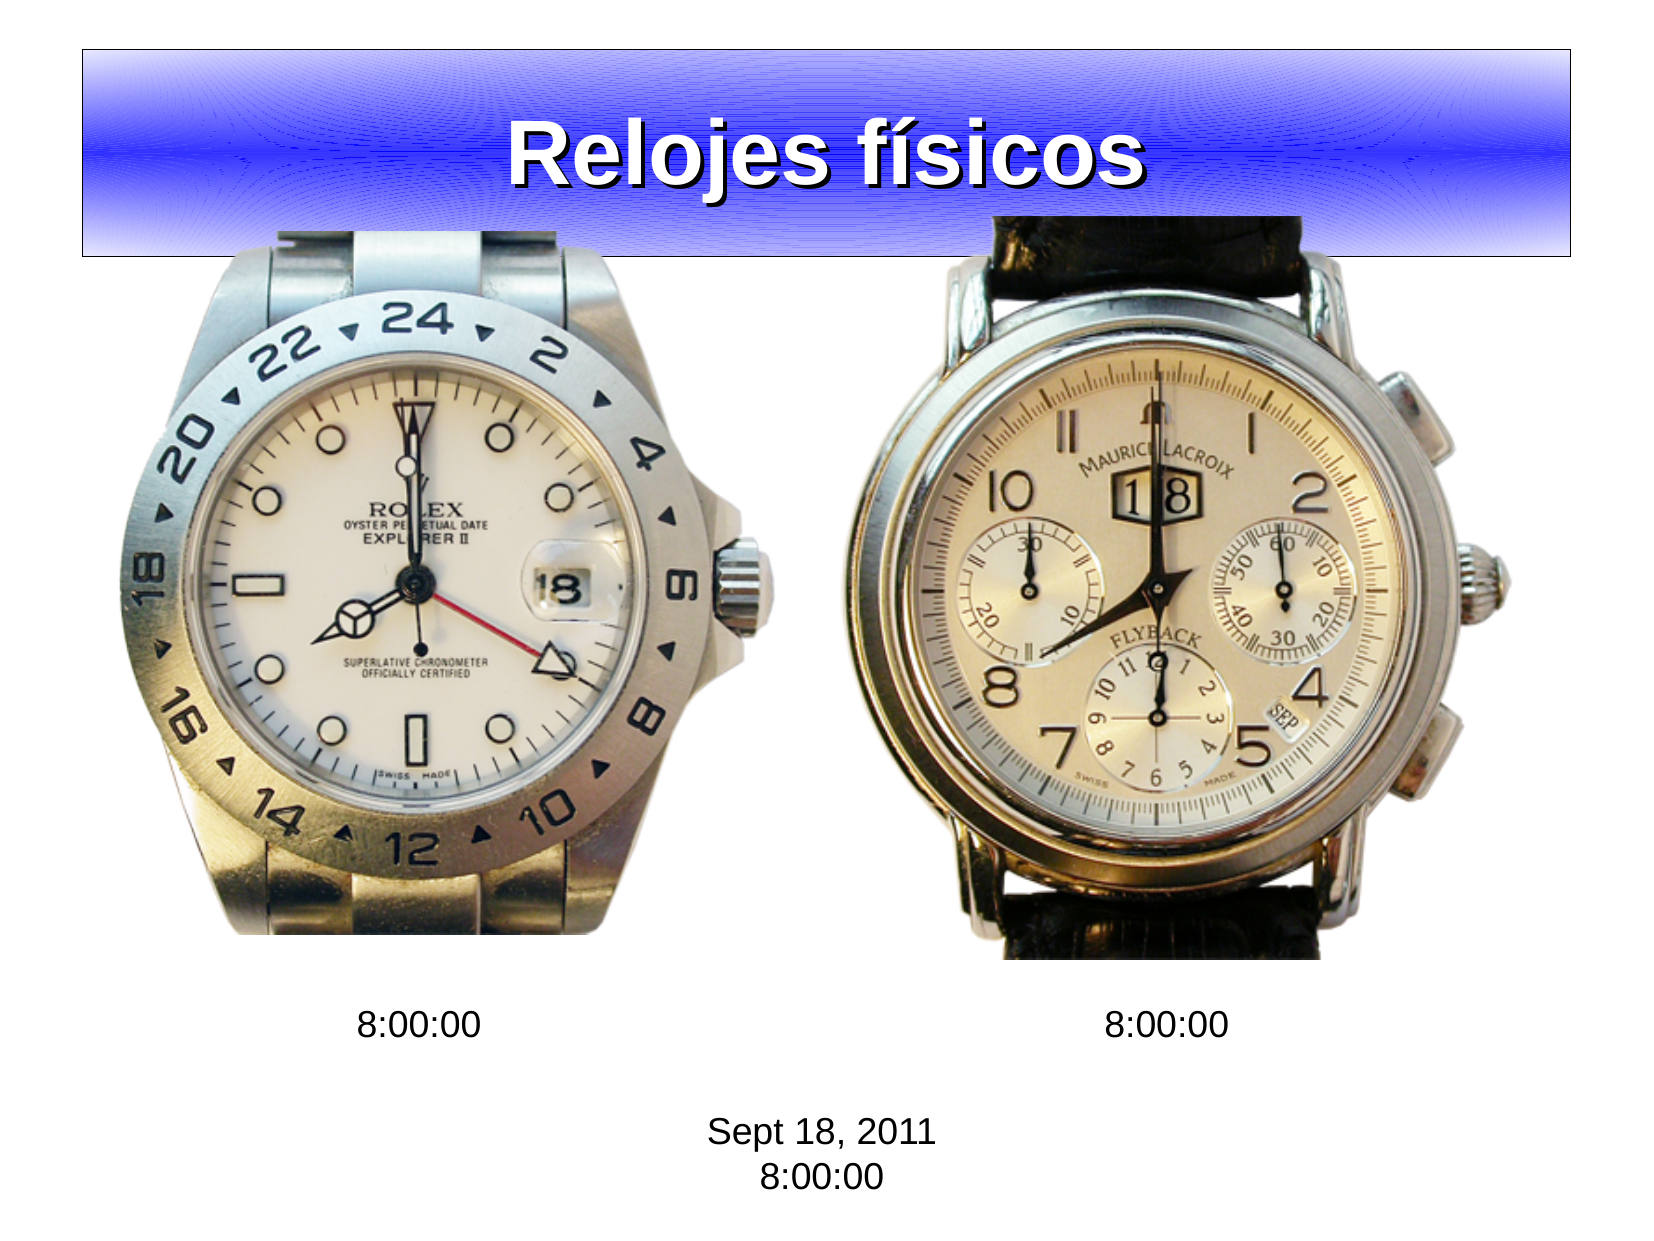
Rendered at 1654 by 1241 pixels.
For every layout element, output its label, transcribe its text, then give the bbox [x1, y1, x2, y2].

picture [791, 216, 1535, 960]
text_box 8:00:00 [341, 992, 497, 1053]
title Relojes físicos [82, 49, 1571, 257]
text_box Sept 18, 2011 8:00:00 [447, 1099, 1197, 1205]
text_box 8:00:00 [1089, 992, 1244, 1053]
picture [83, 231, 787, 935]
